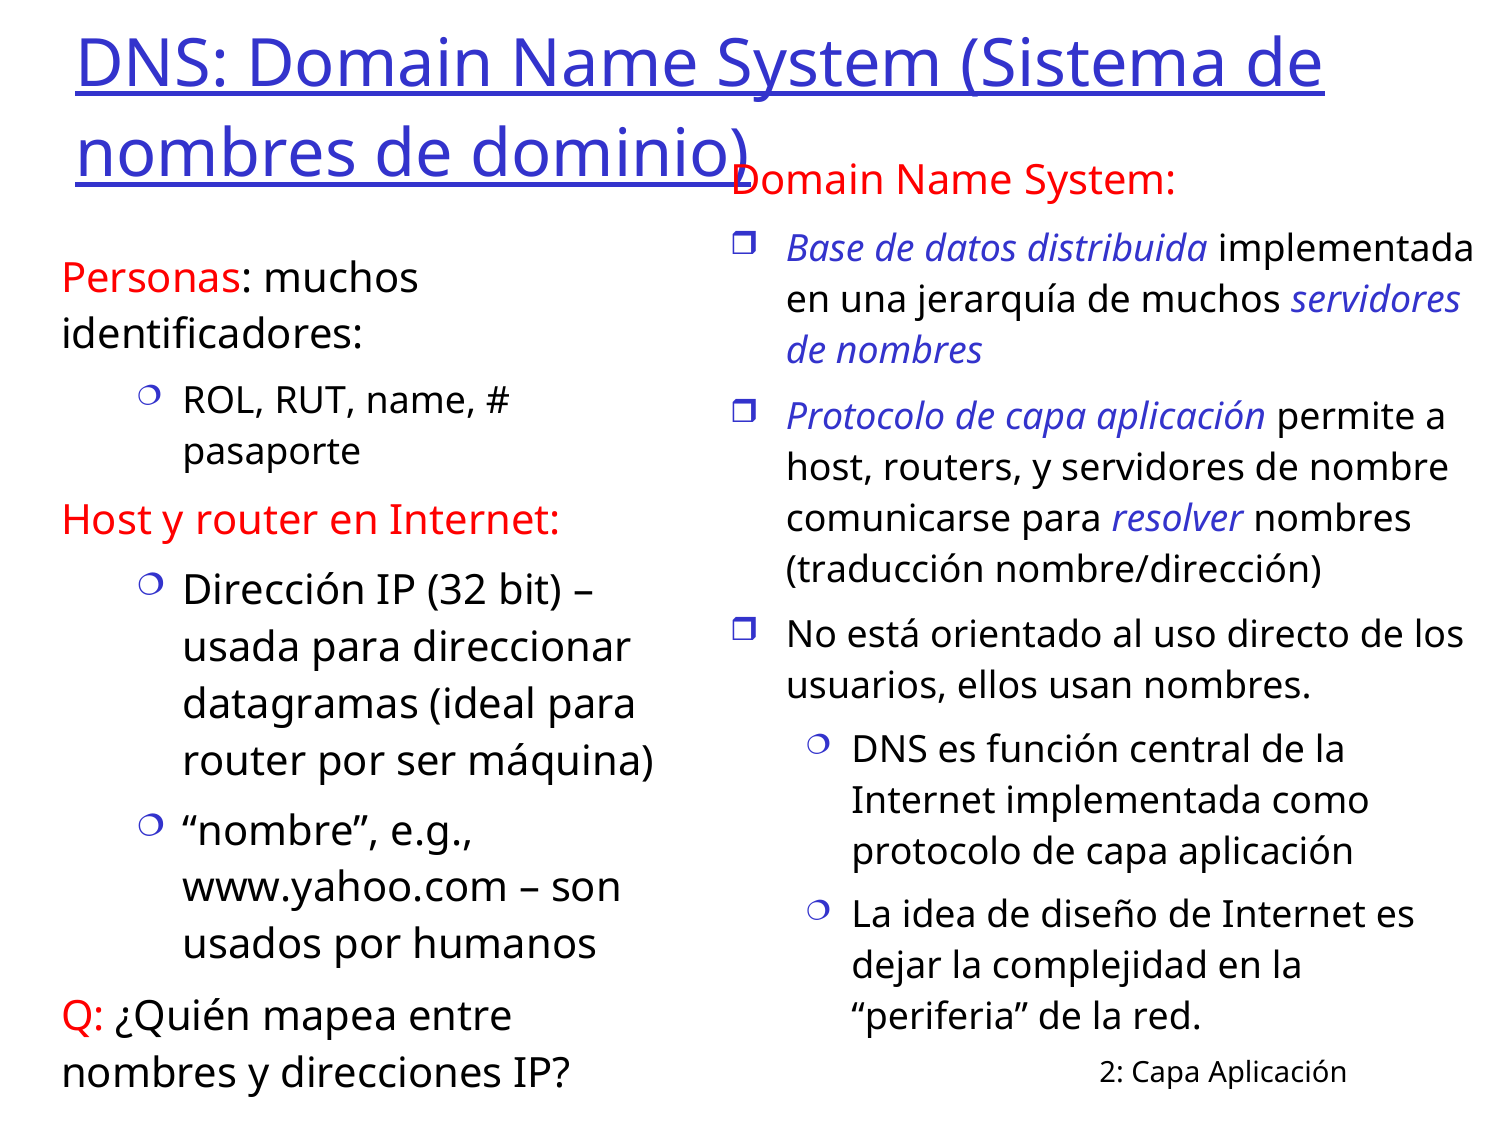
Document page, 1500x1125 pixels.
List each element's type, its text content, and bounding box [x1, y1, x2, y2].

title DNS: Domain Name System (Sistema de nombres de dominio)‏ [75, 30, 1426, 181]
list Domain Name System: Base de datos distribuida implementada en una jerarquía de muchos servidores de nombres Protocolo de capa aplicación permite a host, routers, y servidores de nombre comunicarse para resolver nombres (traducción nombre/dirección)‏ No está orientado al uso directo de los usuarios, ellos usan nombres. DNS es función central de la Internet implementada como protocolo de capa aplicación La idea de diseño de Internet es dejar la complejidad en la “periferia” de la red. [730, 149, 1481, 972]
list Personas: muchos identificadores: ROL, RUT, name, # pasaporte Host y router en Internet: Dirección IP (32 bit) – usada para direccionar datagramas (ideal para router por ser máquina)‏ “nombre”, e.g., www.yahoo.com – son usados por humanos Q: ¿Quién mapea entre nombres y direcciones IP? [61, 247, 699, 976]
